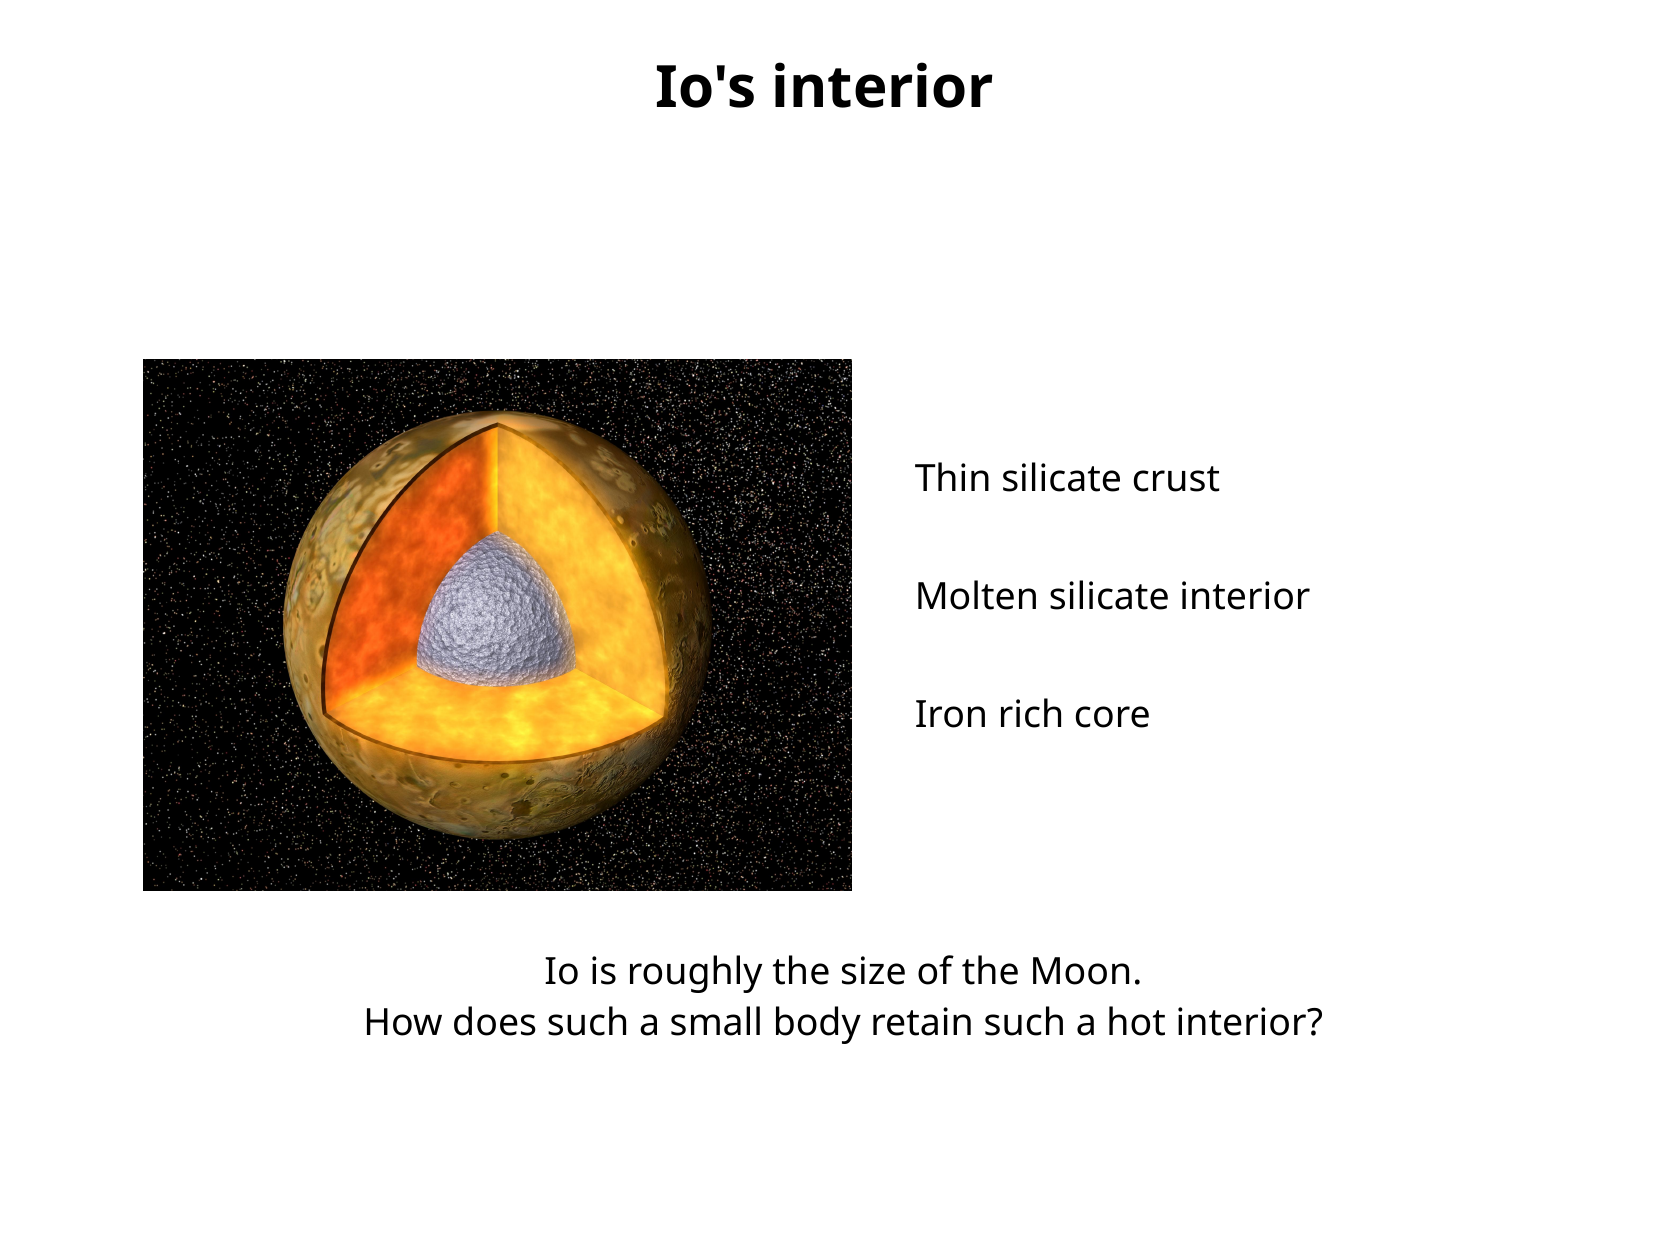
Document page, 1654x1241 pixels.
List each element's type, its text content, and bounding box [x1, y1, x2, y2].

text_box Io is roughly the size of the Moon. How does such a small body retain such a hot interior? [150, 937, 1538, 1057]
text_box Molten silicate interior [900, 562, 1426, 630]
text_box Iron rich core [900, 680, 1426, 748]
text_box Io's interior [262, 37, 1388, 134]
picture [143, 359, 852, 891]
text_box Thin silicate crust [900, 444, 1426, 512]
